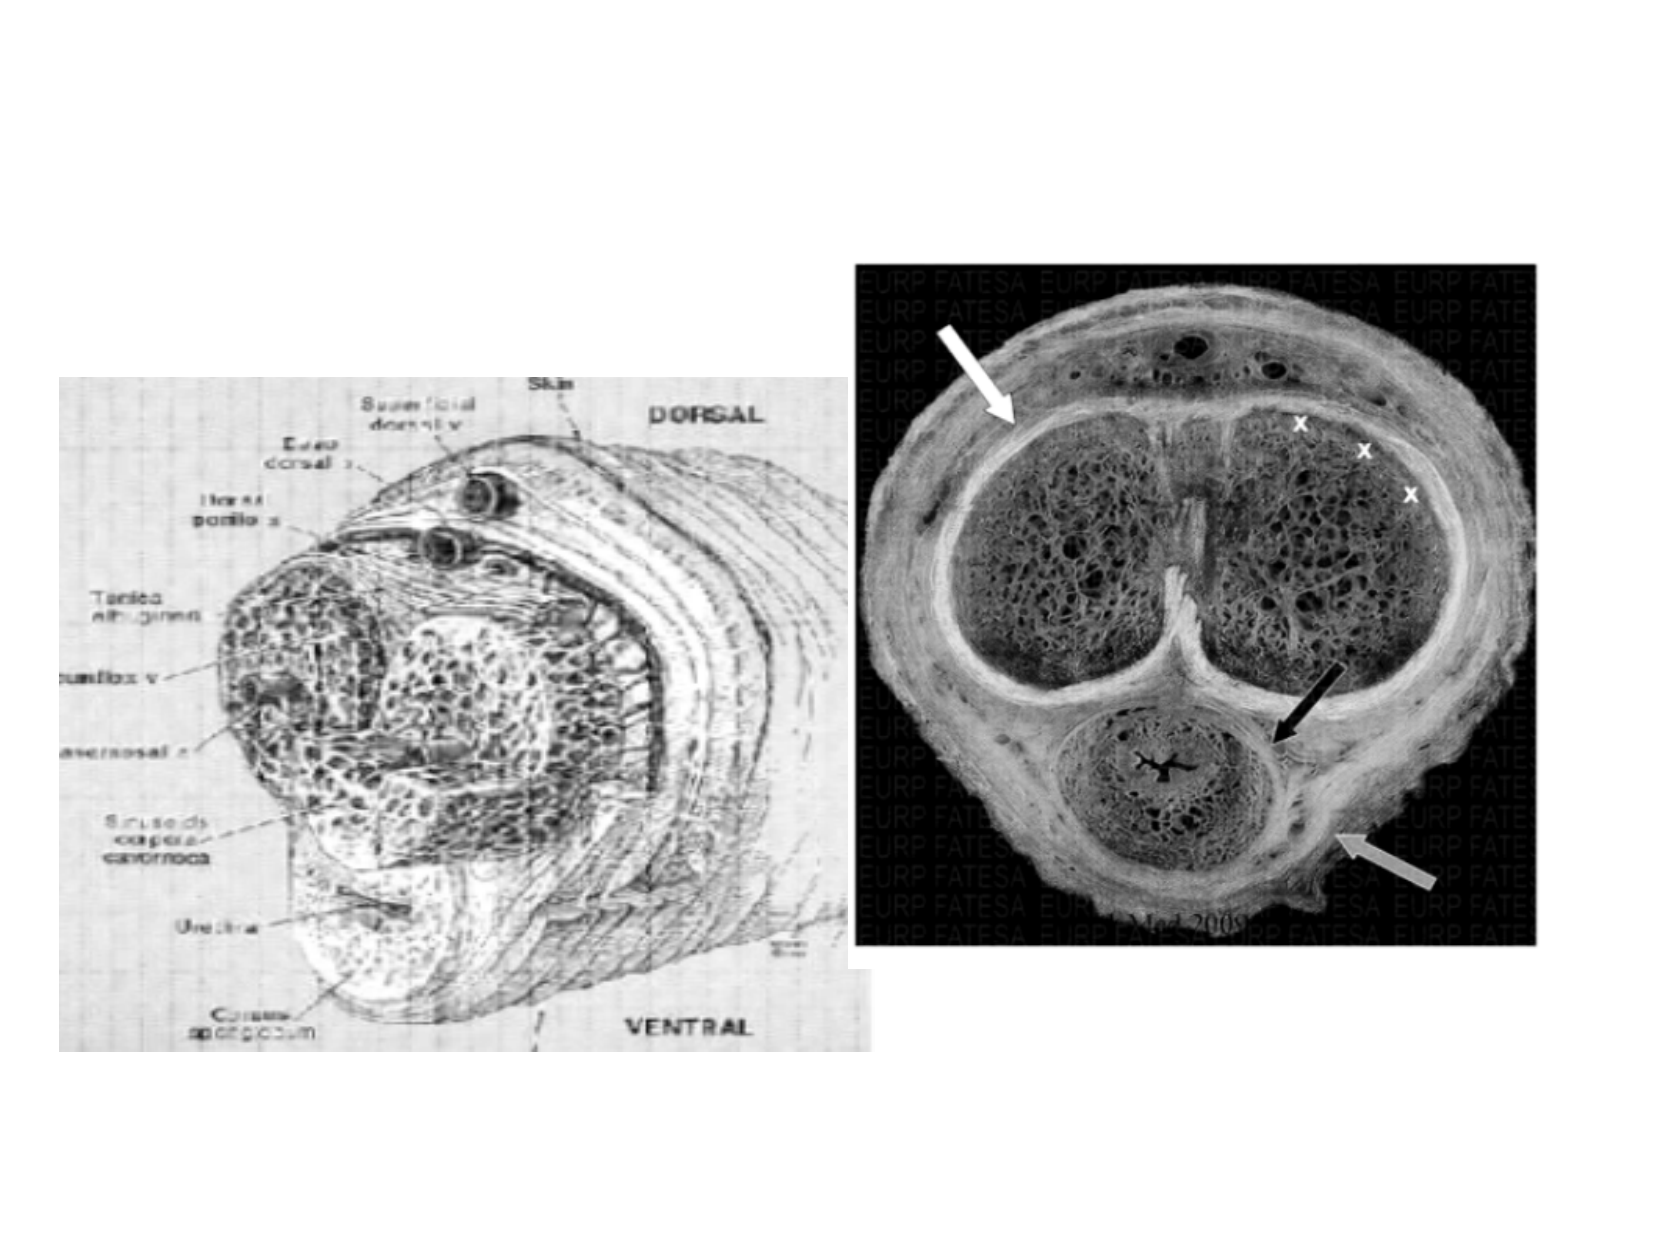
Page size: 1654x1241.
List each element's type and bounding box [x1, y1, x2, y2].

picture [59, 256, 1568, 1052]
